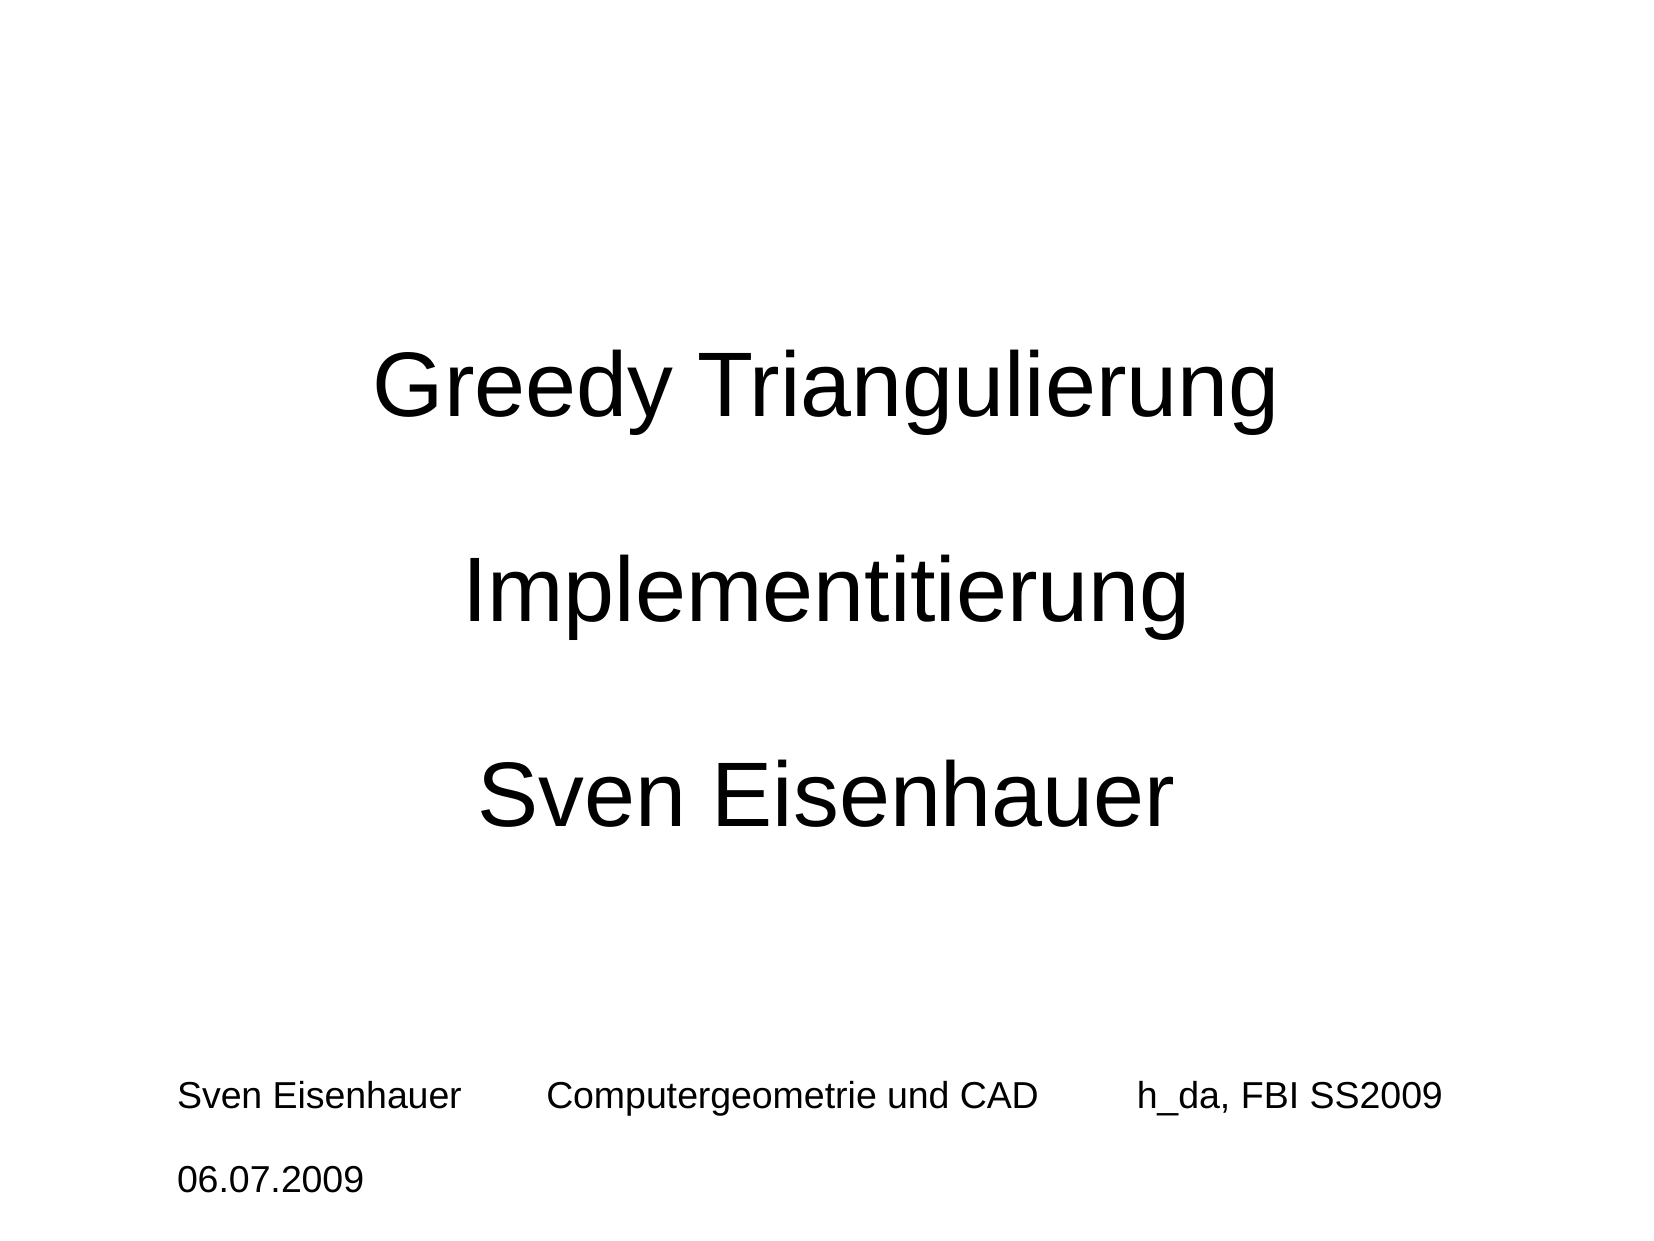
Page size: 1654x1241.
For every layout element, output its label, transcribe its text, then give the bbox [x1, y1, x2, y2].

title Greedy Triangulierung Implementitierung Sven Eisenhauer [82, 56, 1571, 1123]
text_box Sven Eisenhauer Computergeometrie und CAD h_da, FBI SS2009 06.07.2009 [162, 1067, 1492, 1211]
